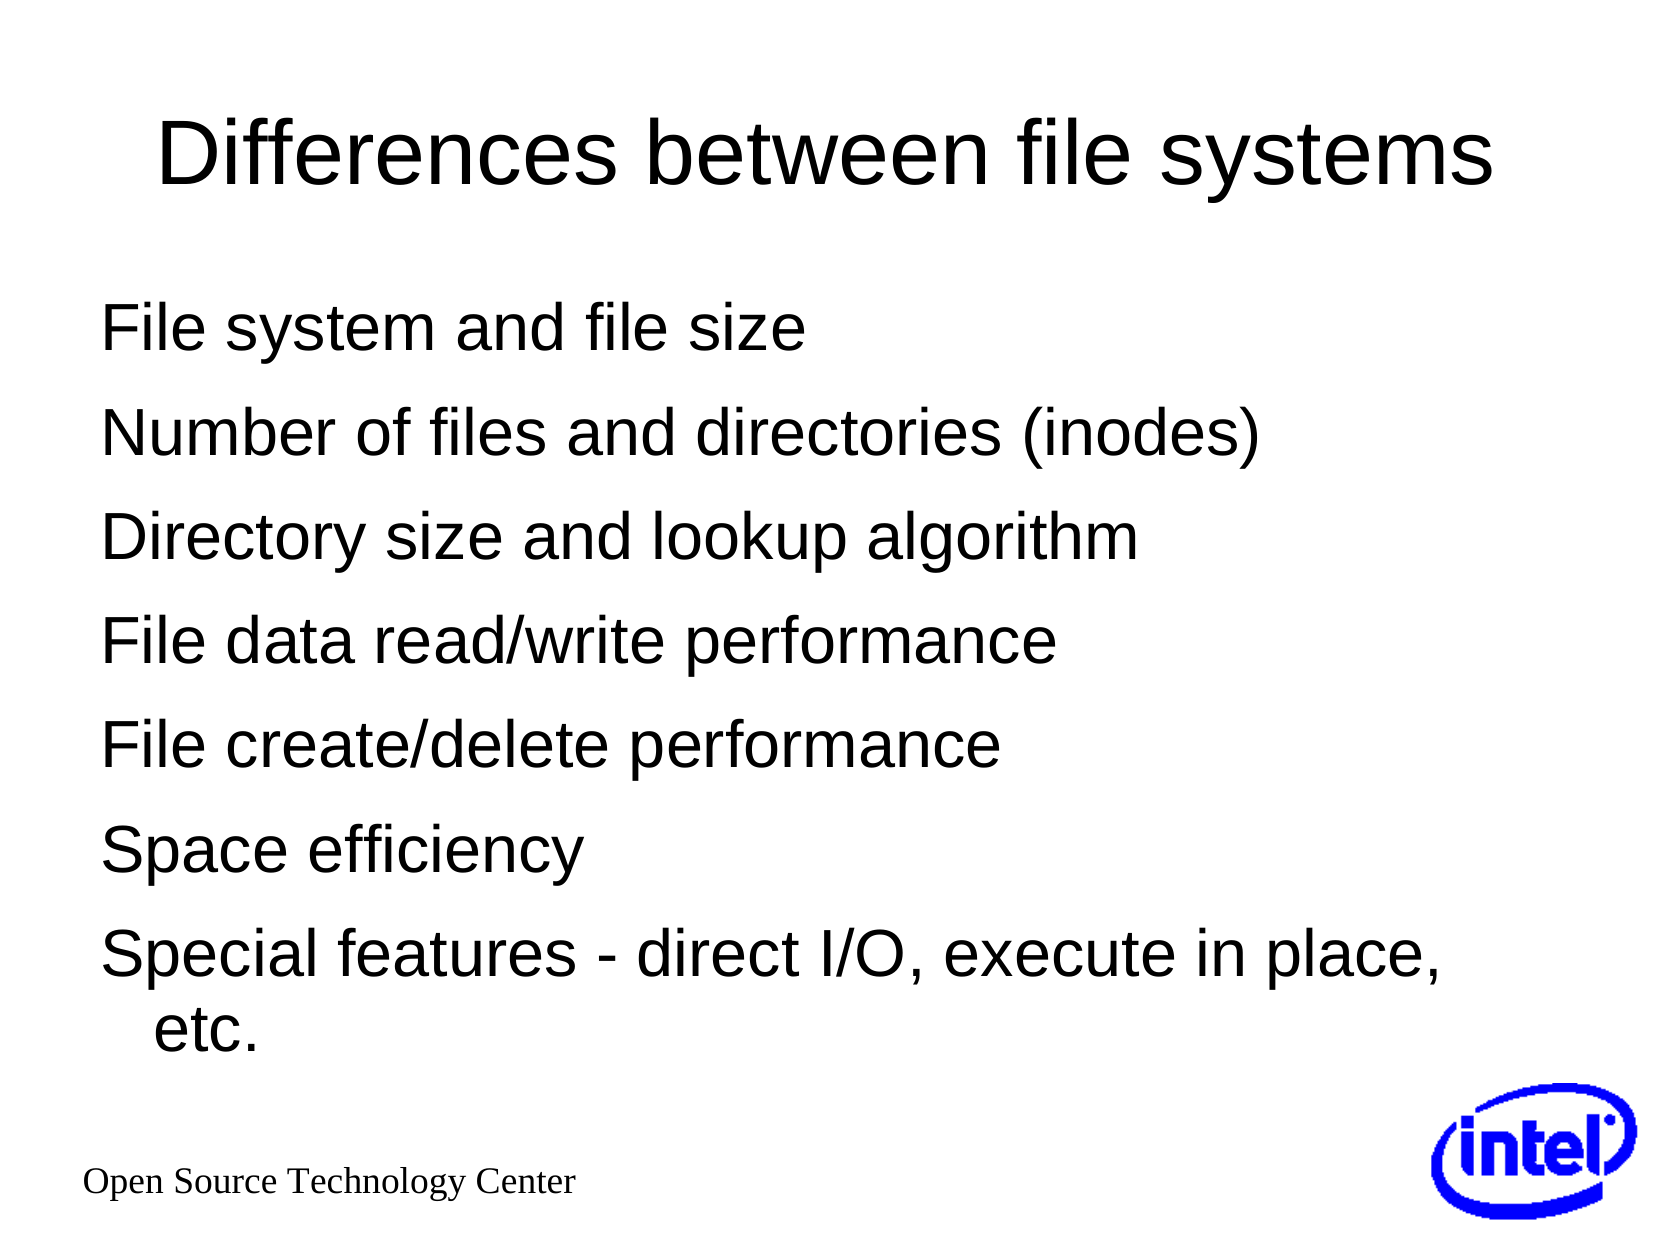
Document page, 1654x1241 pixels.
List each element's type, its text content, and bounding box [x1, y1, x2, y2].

title Differences between file systems [82, 49, 1571, 257]
list File system and file size Number of files and directories (inodes) Directory size and lookup algorithm File data read/write performance File create/delete performance Space efficiency Special features - direct I/O, execute in place, etc. [82, 290, 1571, 1132]
picture [1430, 1083, 1639, 1223]
